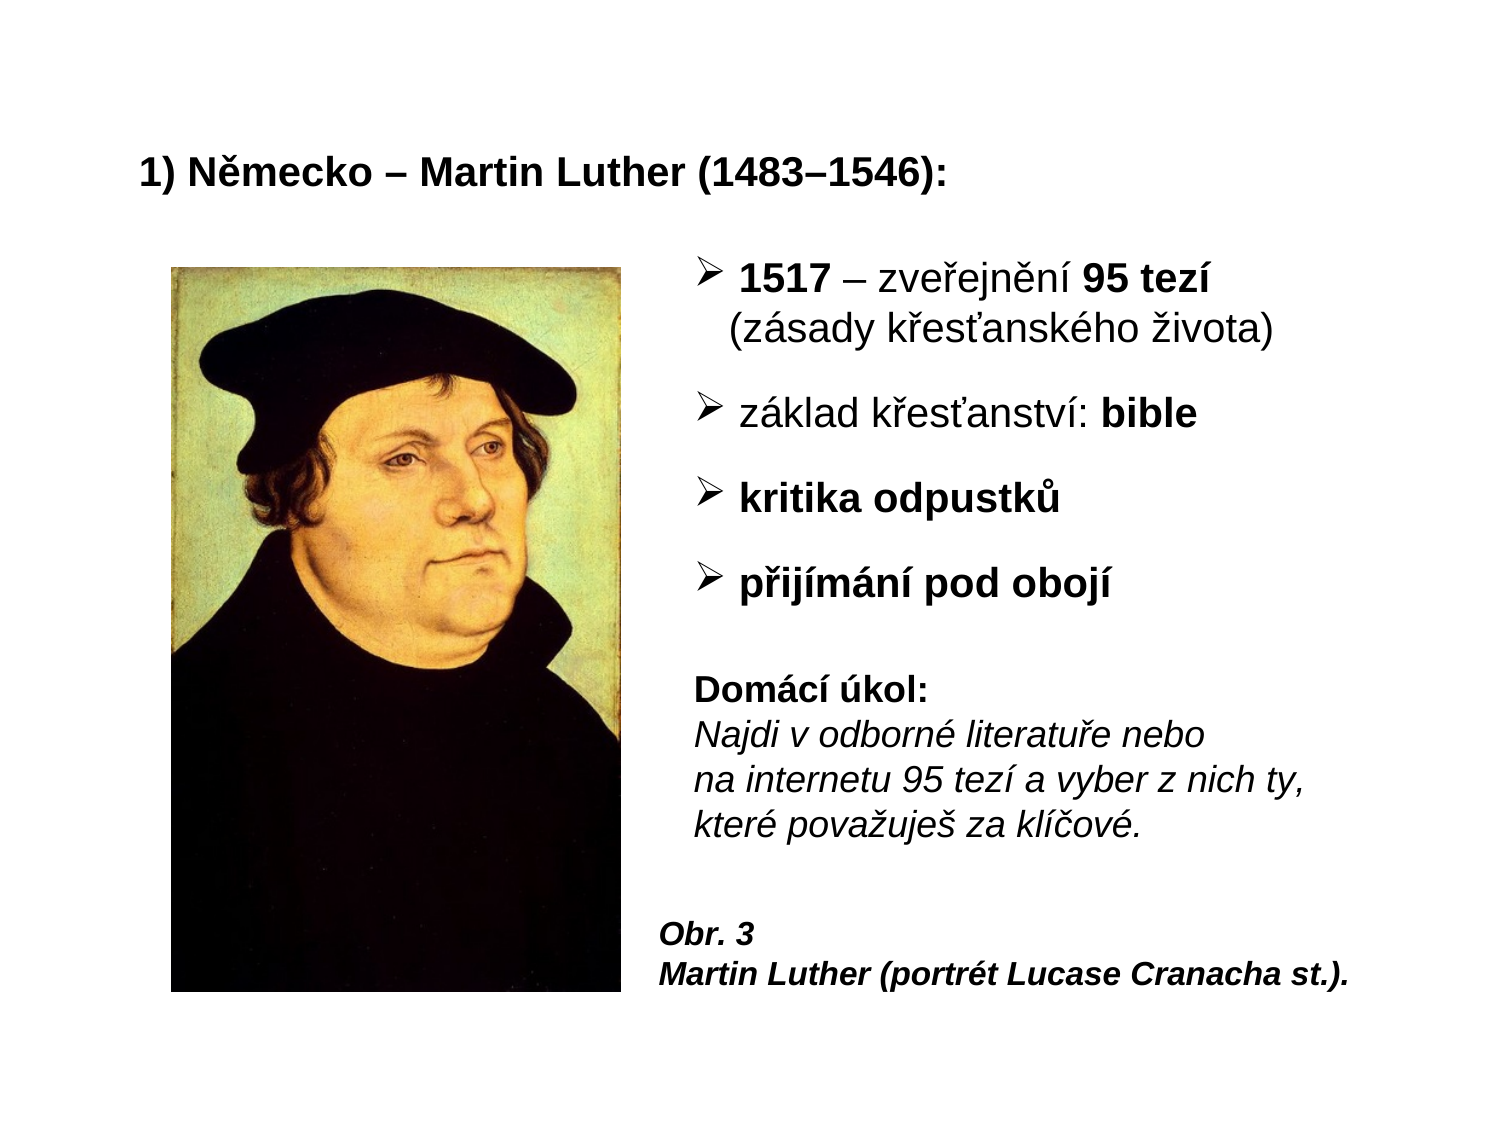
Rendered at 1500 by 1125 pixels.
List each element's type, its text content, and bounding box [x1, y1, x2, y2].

text_box Obr. 3 Martin Luther (portrét Lucase Cranacha st.). [643, 904, 1400, 1001]
text_box Domácí úkol: Najdi v odborné literatuře nebo na internetu 95 tezí a vyber z nich ty, které považuješ za klíčové. [679, 656, 1424, 853]
text_box 1517 – zveřejnění 95 tezí (zásady křesťanského života) základ křesťanství: bible kritika odpustků přijímání pod obojí [679, 243, 1377, 614]
text_box 1) Německo – Martin Luther (1483–1546): [123, 137, 1040, 203]
picture [171, 267, 621, 992]
